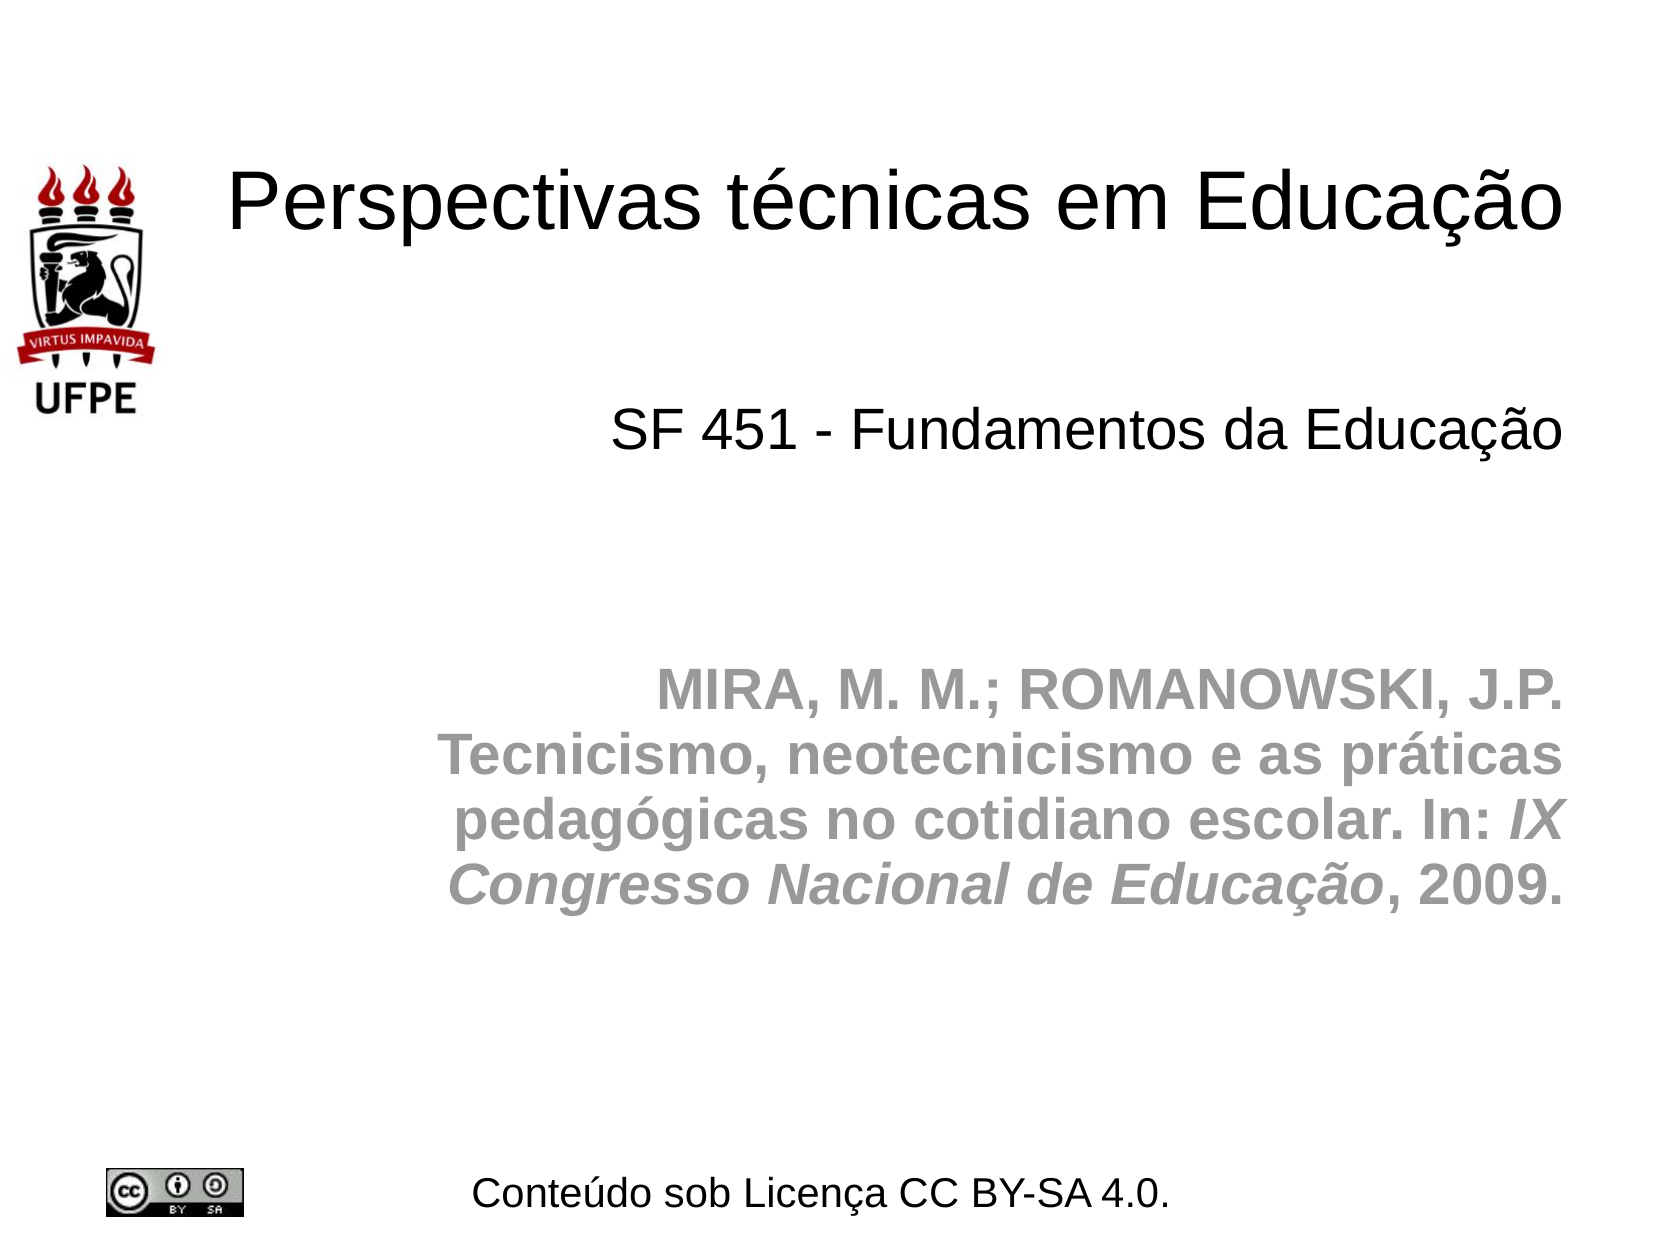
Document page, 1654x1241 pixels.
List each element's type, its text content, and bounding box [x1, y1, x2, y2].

picture [0, 106, 225, 475]
subtitle Perspectivas técnicas em Educação SF 451 - Fundamentos da Educação MIRA, M. M.; ROMANOWSKI, J.P. Tecnicismo, neotecnicismo e as práticas pedagógicas no cotidiano escolar. In: IX Congresso Nacional de Educação, 2009. [76, 126, 1565, 945]
picture [106, 1168, 244, 1217]
text_box Conteúdo sob Licença CC BY-SA 4.0. [259, 1163, 1383, 1223]
